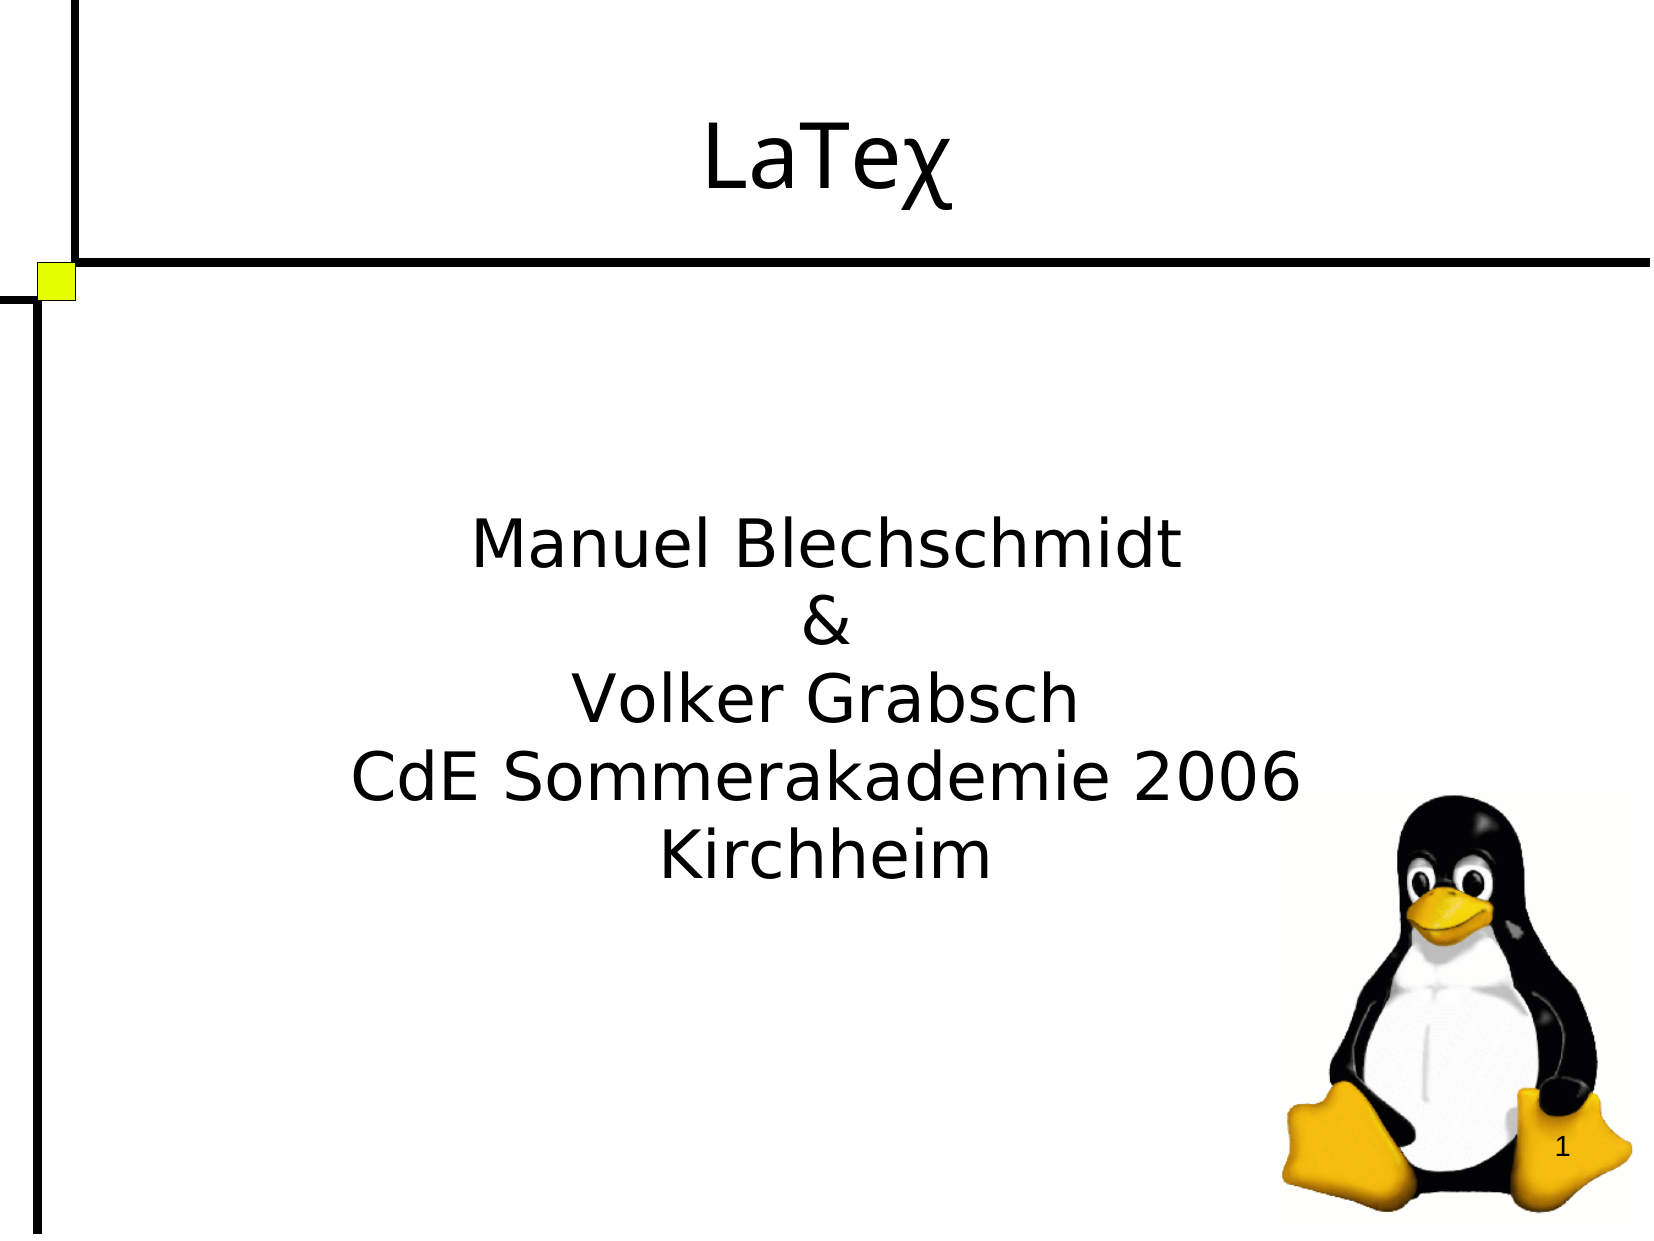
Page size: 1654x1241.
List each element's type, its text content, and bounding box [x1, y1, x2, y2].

title LaTeχ [82, 49, 1571, 257]
picture [1275, 787, 1642, 1223]
subtitle Manuel Blechschmidt & Volker Grabsch CdE Sommerakademie 2006 Kirchheim [82, 290, 1571, 1109]
